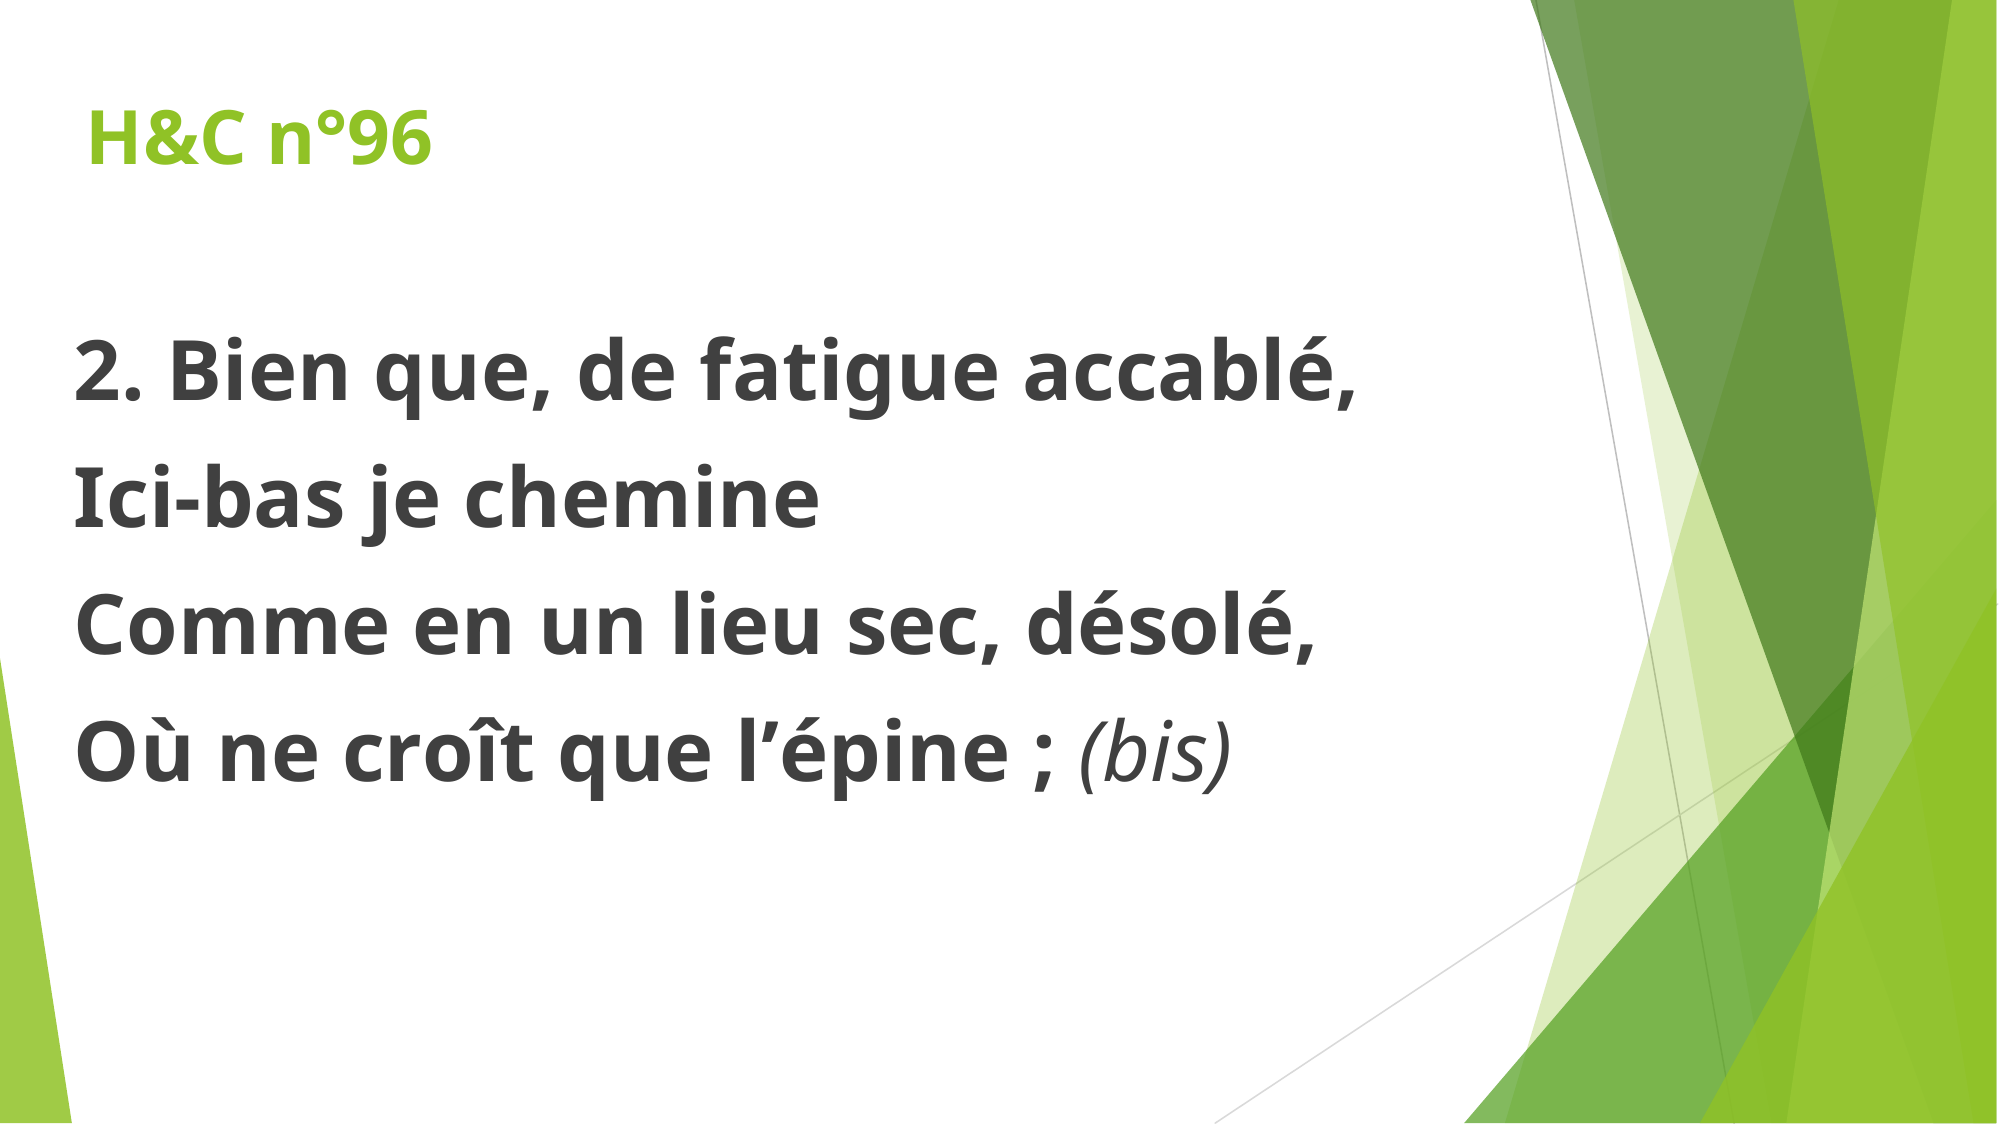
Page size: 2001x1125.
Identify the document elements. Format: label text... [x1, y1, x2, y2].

text_box 2. Bien que, de fatigue accablé, Ici-bas je chemine Comme en un lieu sec, désolé, Où ne croît que l’épine ; (bis) [59, 295, 2001, 1075]
text_box H&C n°96 [70, 82, 863, 189]
